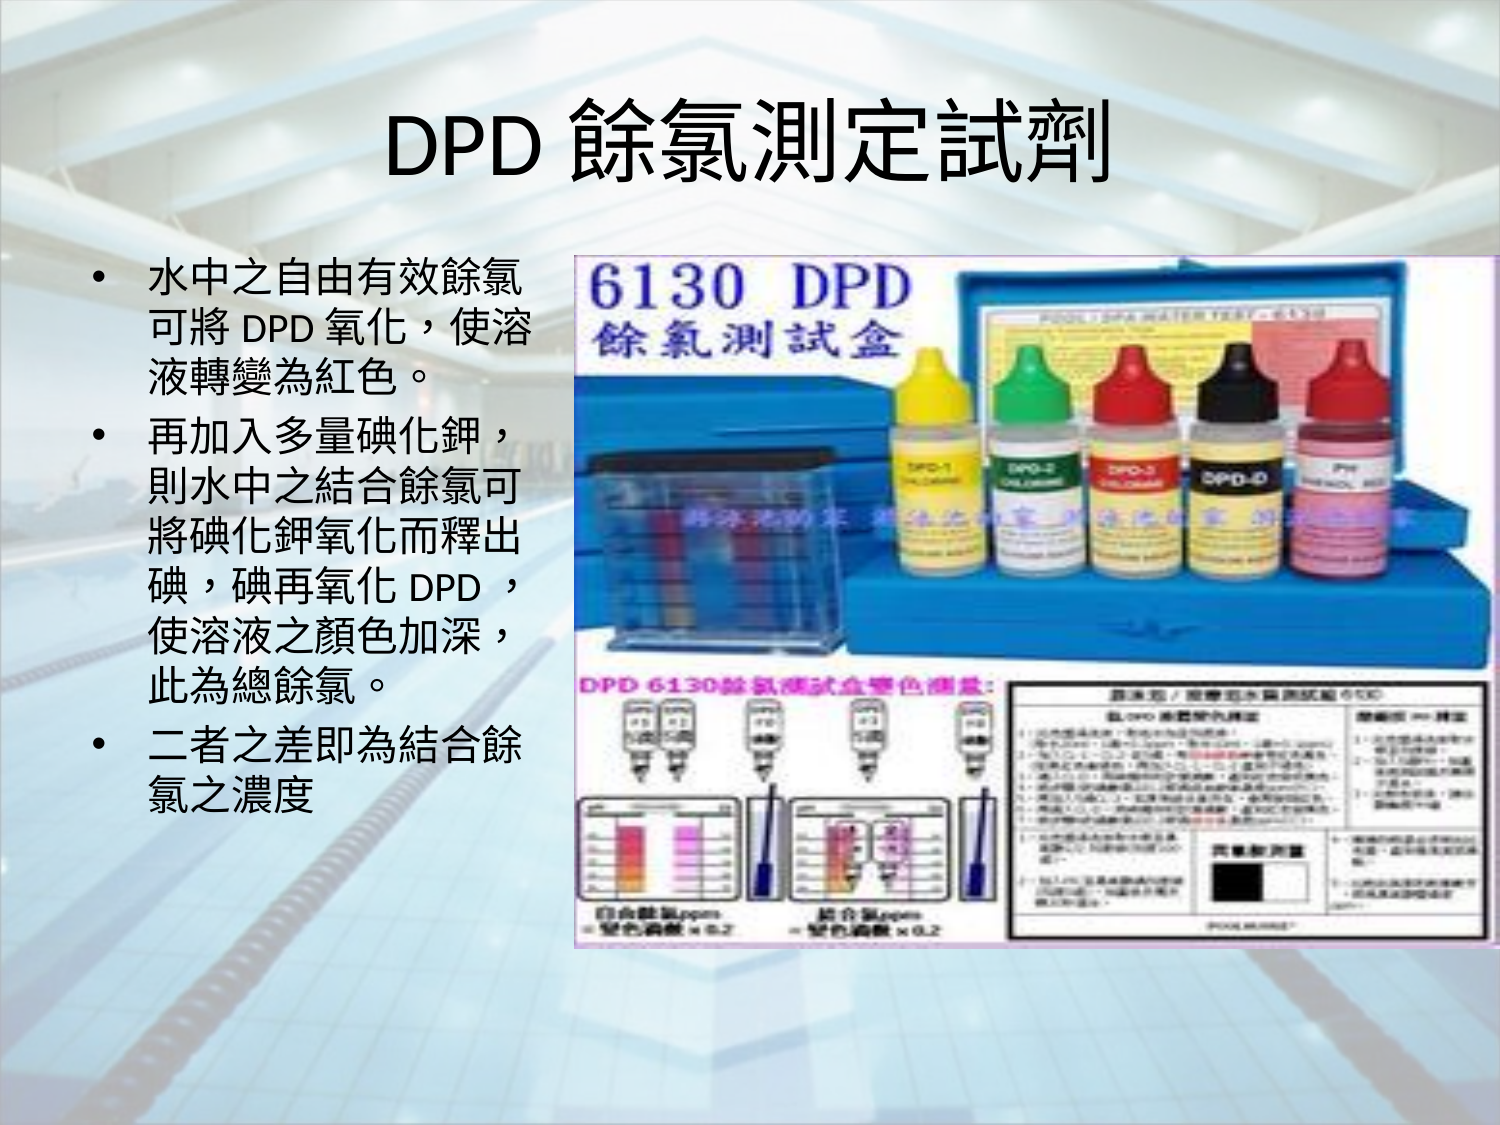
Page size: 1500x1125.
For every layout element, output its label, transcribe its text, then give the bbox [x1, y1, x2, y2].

picture [574, 255, 1500, 949]
title DPD餘氯測定試劑 [75, 45, 1425, 233]
list 水中之自由有效餘氯可將DPD氧化，使溶液轉變為紅色。 再加入多量碘化鉀，則水中之結合餘氯可將碘化鉀氧化而釋出碘，碘再氧化DPD，使溶液之顏色加深，此為總餘氯。 二者之差即為結合餘氯之濃度 [76, 243, 561, 953]
